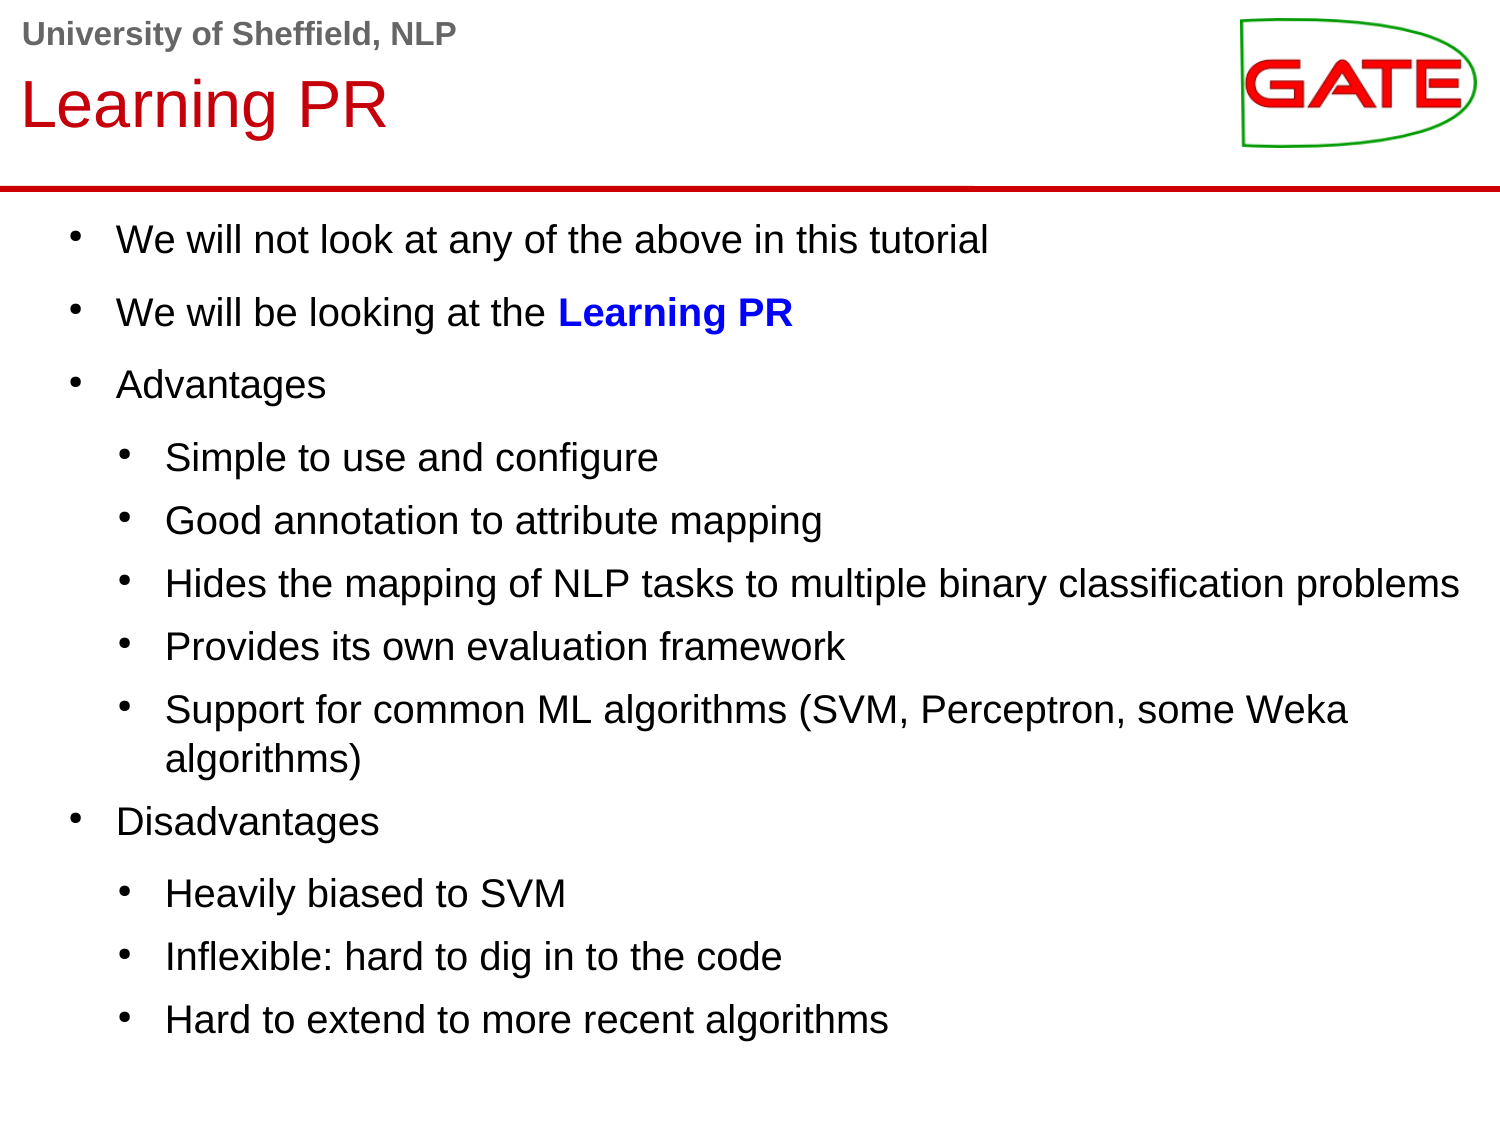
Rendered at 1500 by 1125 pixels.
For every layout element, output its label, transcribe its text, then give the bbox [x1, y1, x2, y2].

title Learning PR [20, 45, 1240, 166]
list We will not look at any of the above in this tutorial We will be looking at the Learning PR Advantages Simple to use and configure Good annotation to attribute mapping Hides the mapping of NLP tasks to multiple binary classification problems Provides its own evaluation framework Support for common ML algorithms (SVM, Perceptron, some Weka algorithms) Disadvantages Heavily biased to SVM Inflexible: hard to dig in to the code Hard to extend to more recent algorithms [23, 212, 1477, 1063]
picture [1240, 18, 1477, 148]
